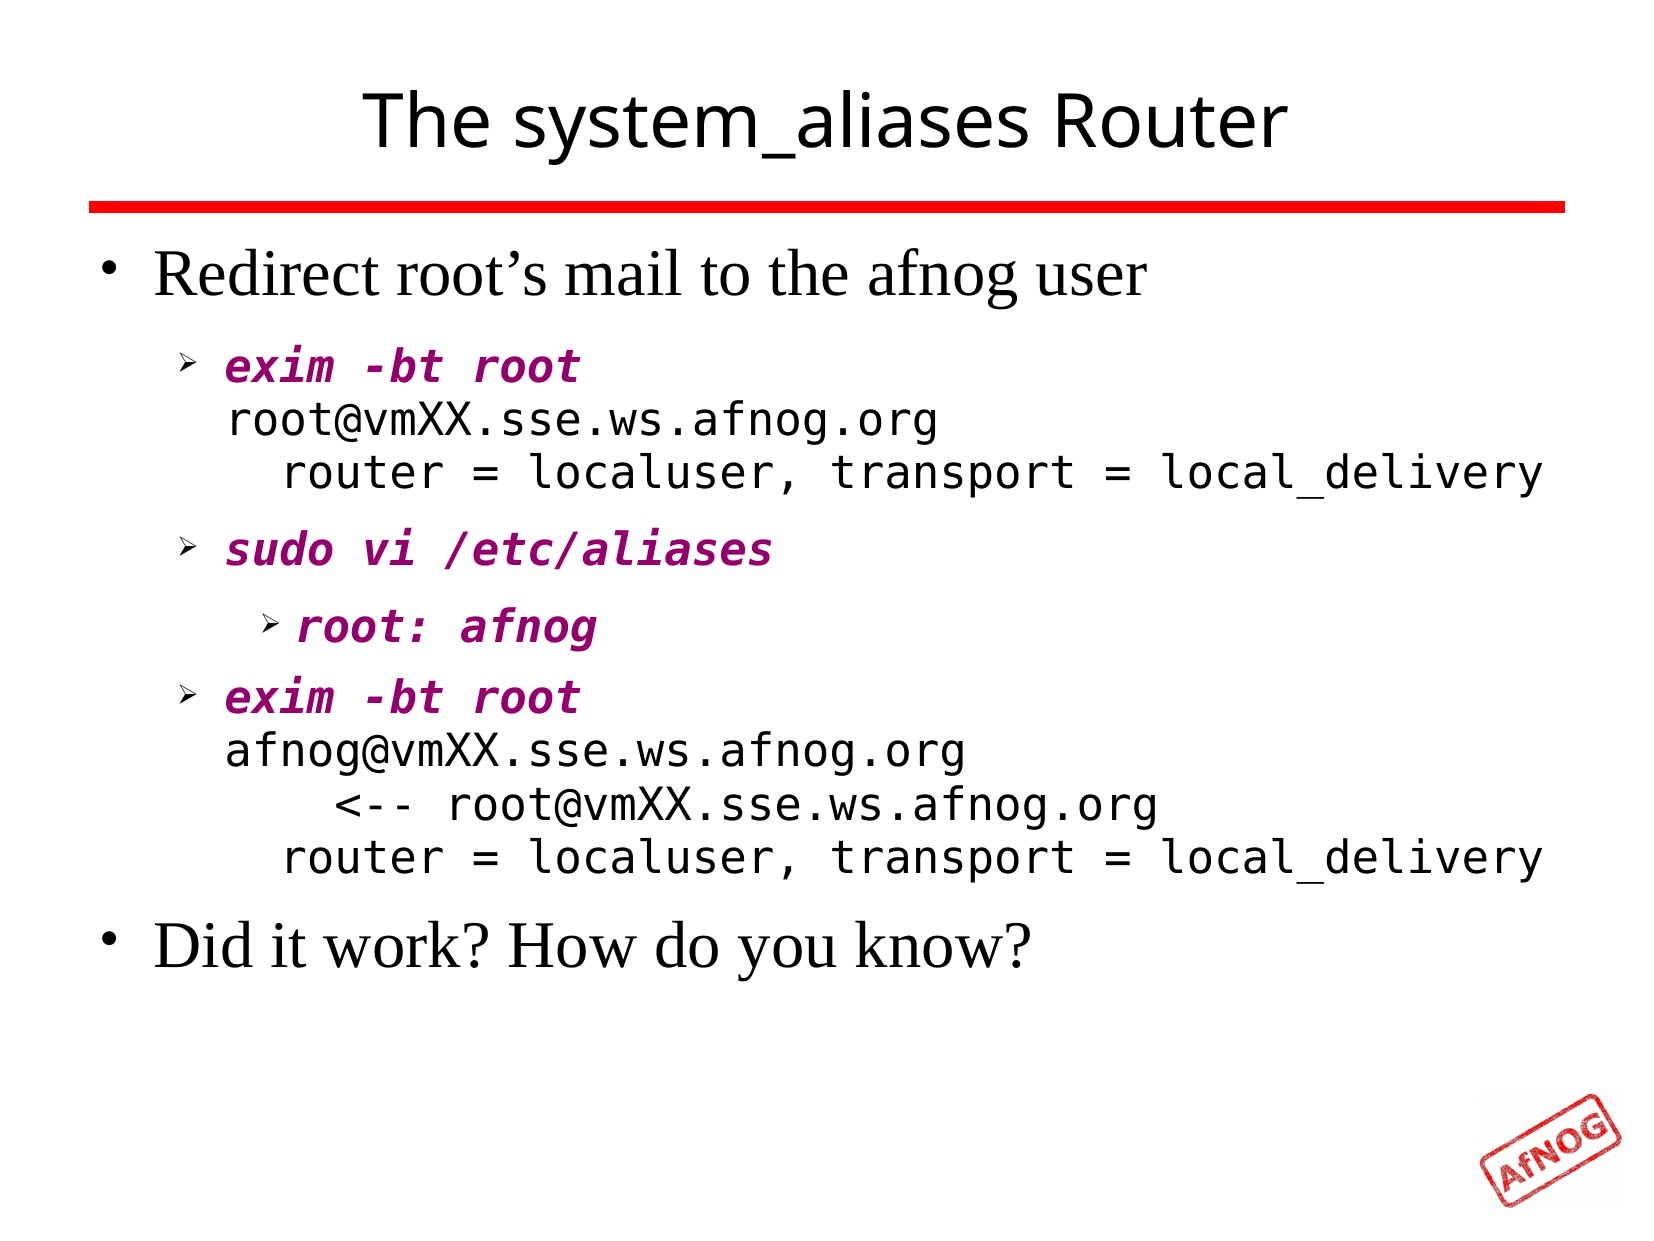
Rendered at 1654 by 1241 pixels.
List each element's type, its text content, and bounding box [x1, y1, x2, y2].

picture [1476, 1090, 1625, 1211]
list Redirect root’s mail to the afnog user exim -bt root root@vmXX.sse.ws.afnog.org router = localuser, transport = local_delivery sudo vi /etc/aliases root: afnog exim -bt root afnog@vmXX.sse.ws.afnog.org <-- root@vmXX.sse.ws.afnog.org router = localuser, transport = local_delivery Did it work? How do you know? [82, 236, 1571, 1123]
title The system_aliases Router [88, 29, 1565, 207]
